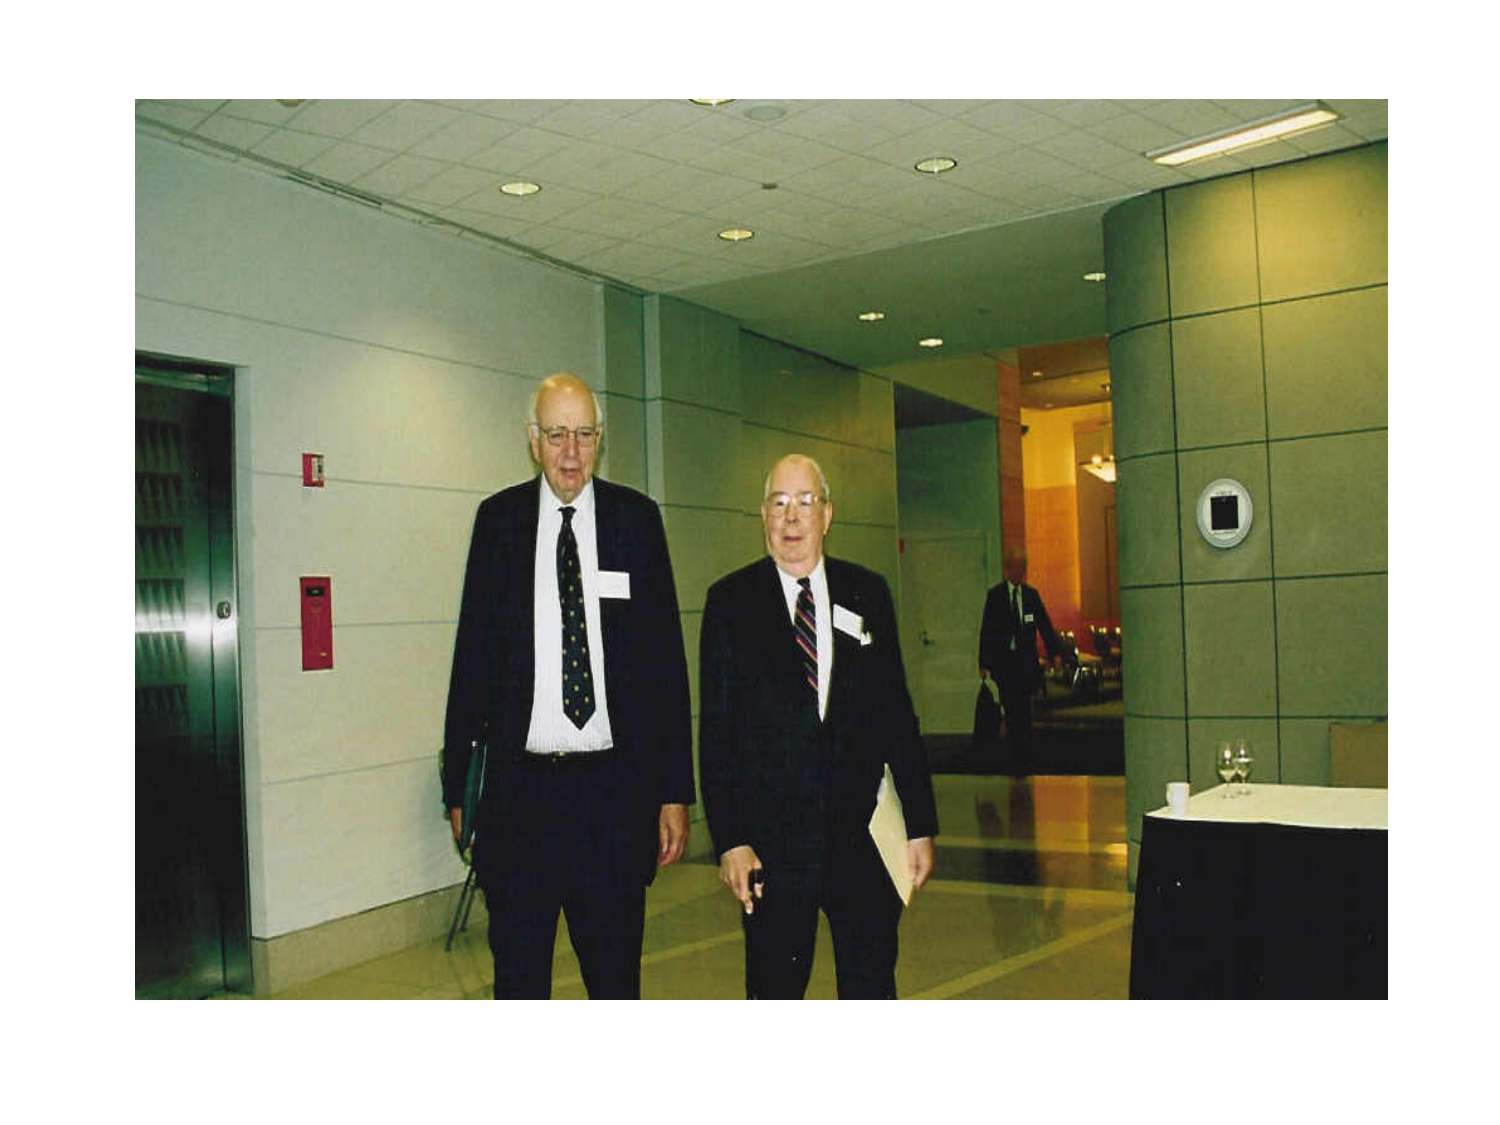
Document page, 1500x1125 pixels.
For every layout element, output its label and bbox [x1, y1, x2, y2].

picture [135, 99, 1388, 1000]
